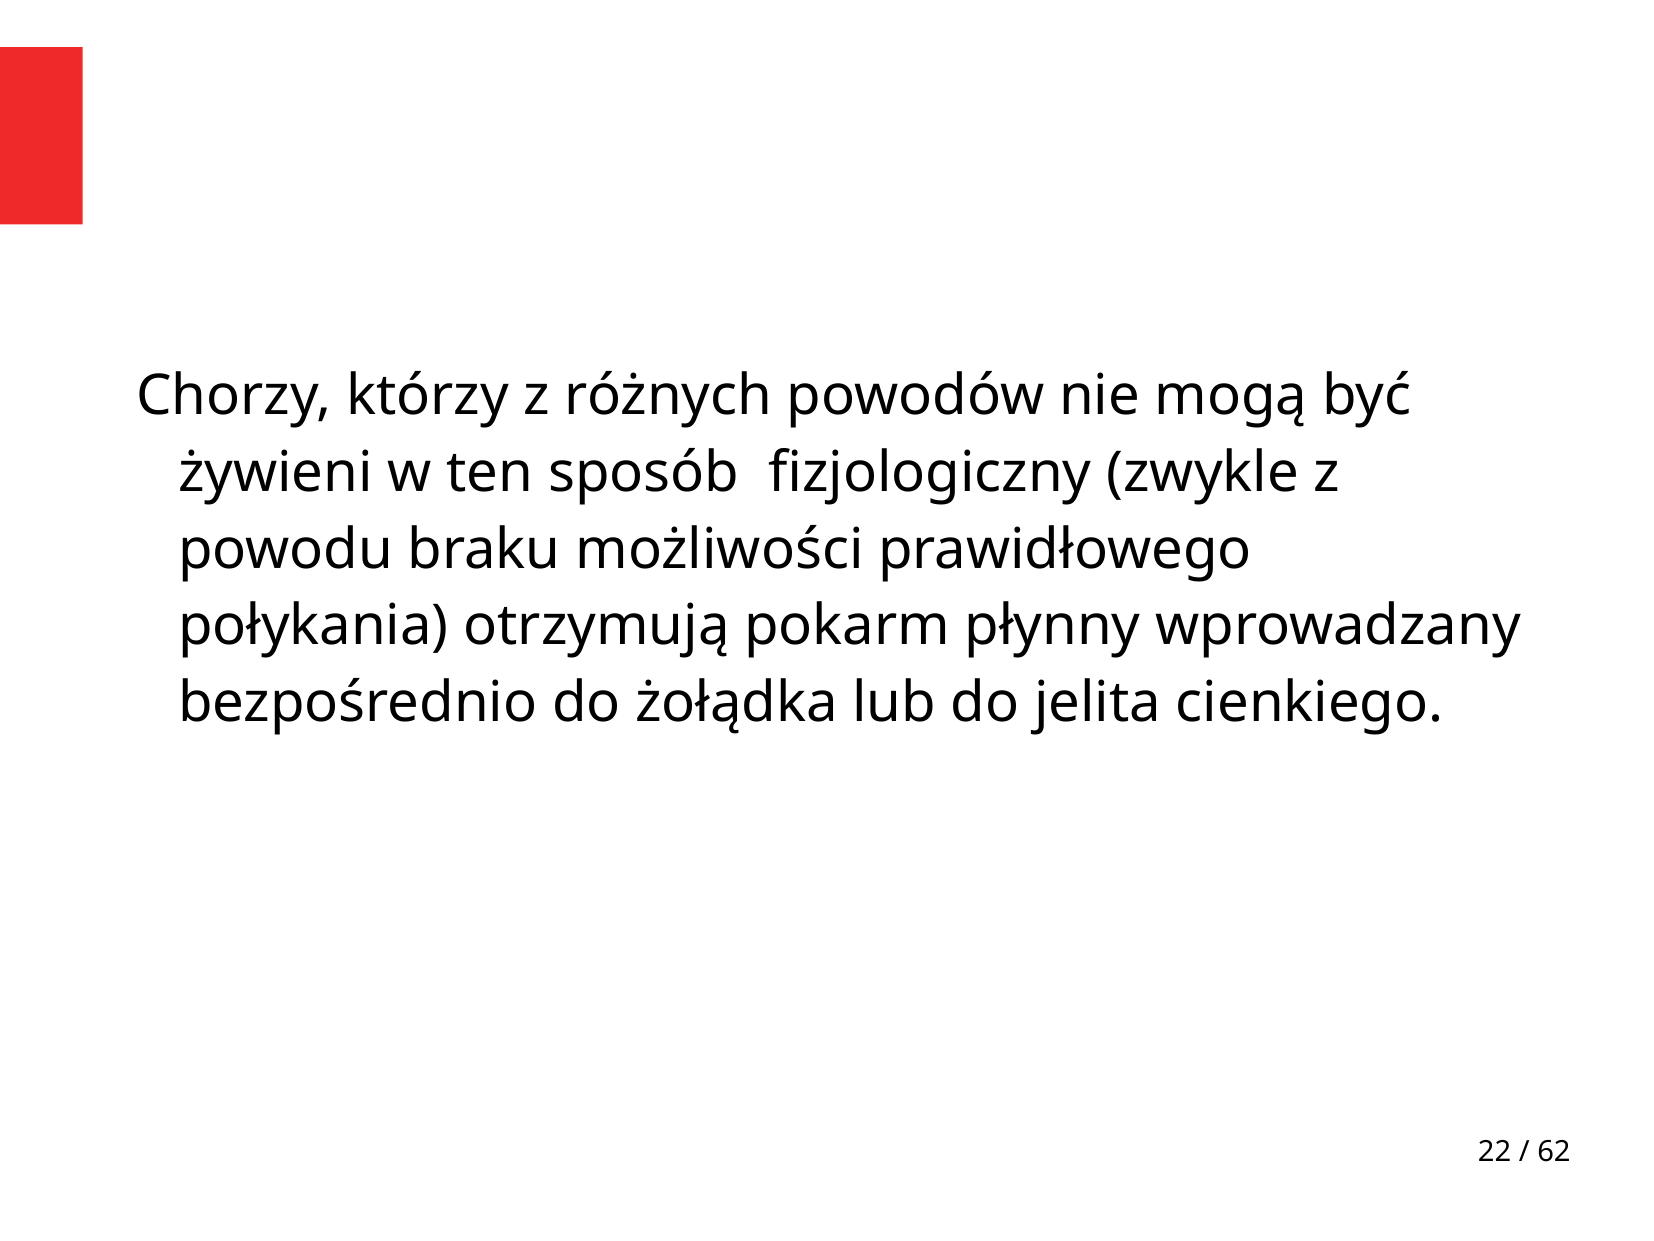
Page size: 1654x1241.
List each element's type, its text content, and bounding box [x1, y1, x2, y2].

list Chorzy, którzy z różnych powodów nie mogą być żywieni w ten sposób fizjologiczny (zwykle z powodu braku możliwości prawidłowego połykania) otrzymują pokarm płynny wprowadzany bezpośrednio do żołądka lub do jelita cienkiego. [118, 354, 1536, 1074]
